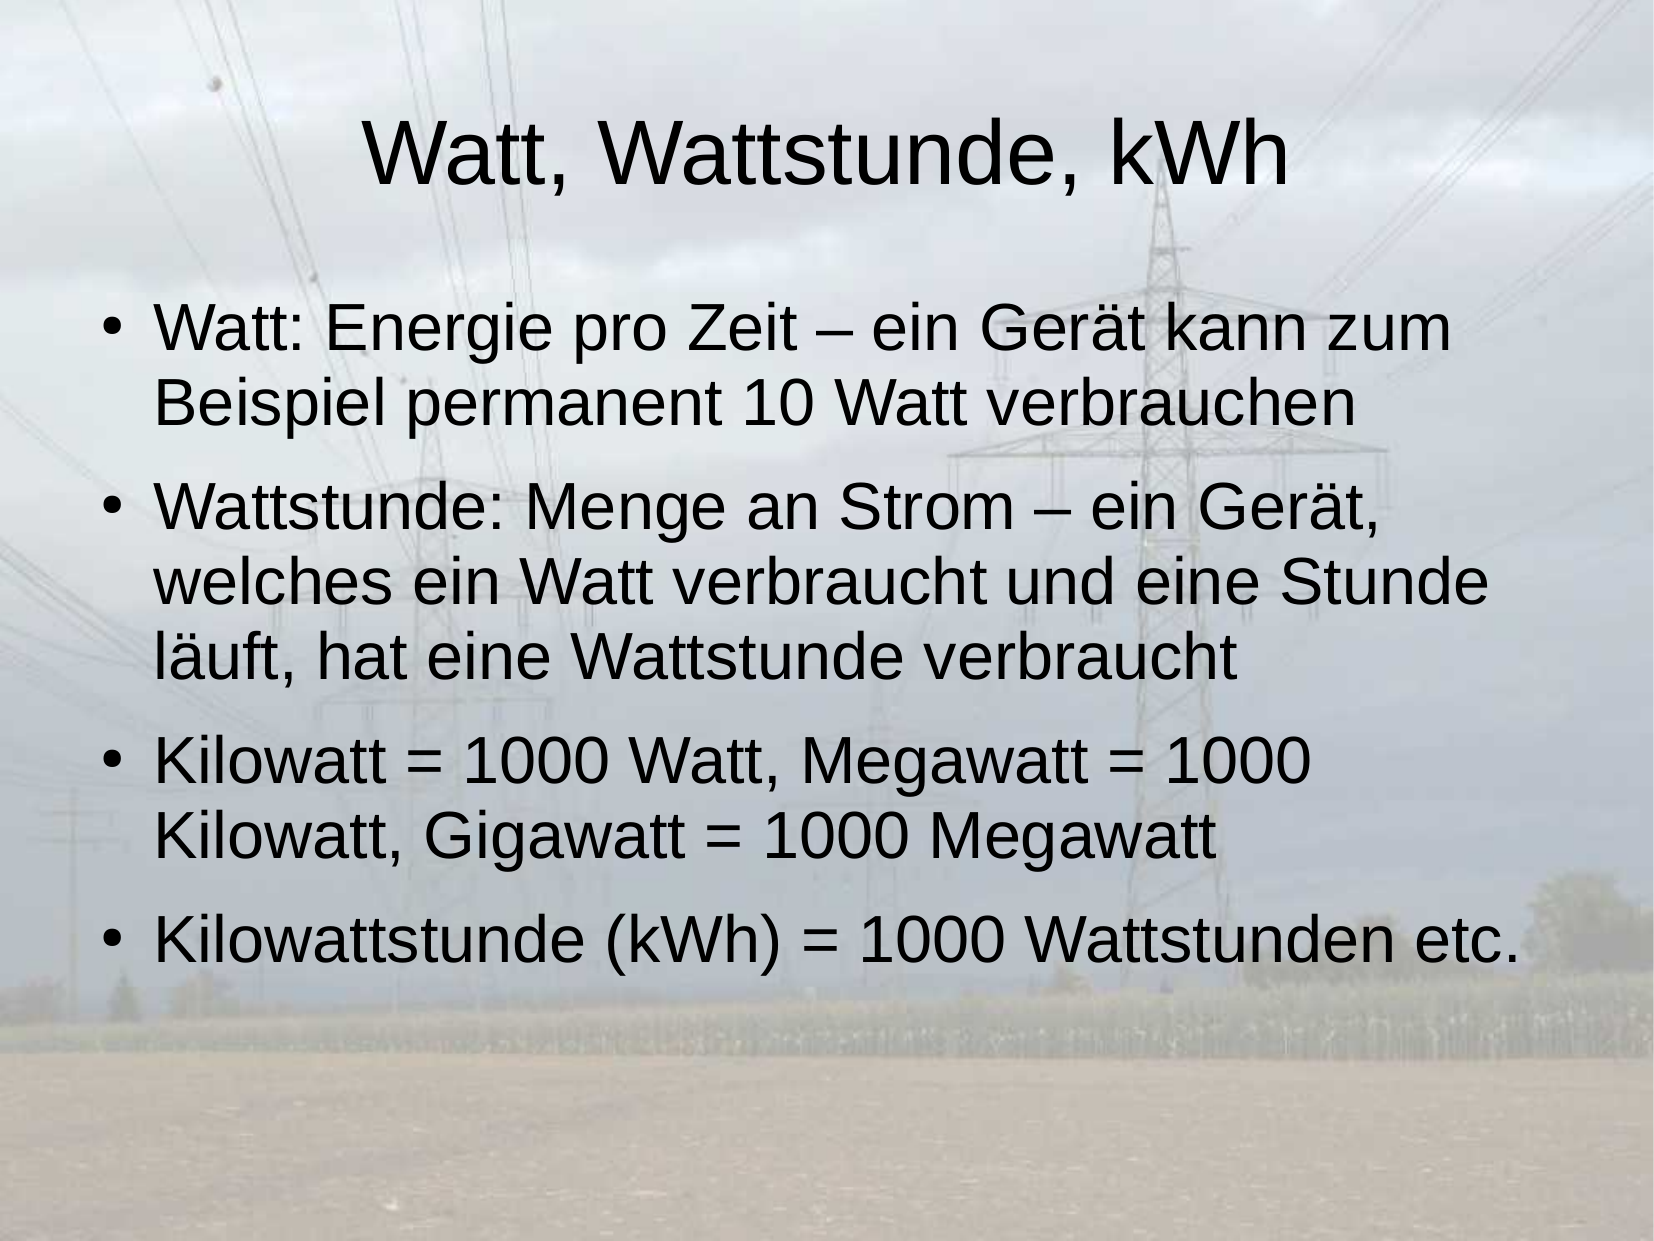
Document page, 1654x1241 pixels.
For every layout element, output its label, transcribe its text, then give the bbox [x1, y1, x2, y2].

title Watt, Wattstunde, kWh [82, 49, 1571, 257]
list Watt: Energie pro Zeit – ein Gerät kann zum Beispiel permanent 10 Watt verbrauchen Wattstunde: Menge an Strom – ein Gerät, welches ein Watt verbraucht und eine Stunde läuft, hat eine Wattstunde verbraucht Kilowatt = 1000 Watt, Megawatt = 1000 Kilowatt, Gigawatt = 1000 Megawatt Kilowattstunde (kWh) = 1000 Wattstunden etc. [82, 290, 1571, 1109]
picture [0, 0, 1654, 1241]
